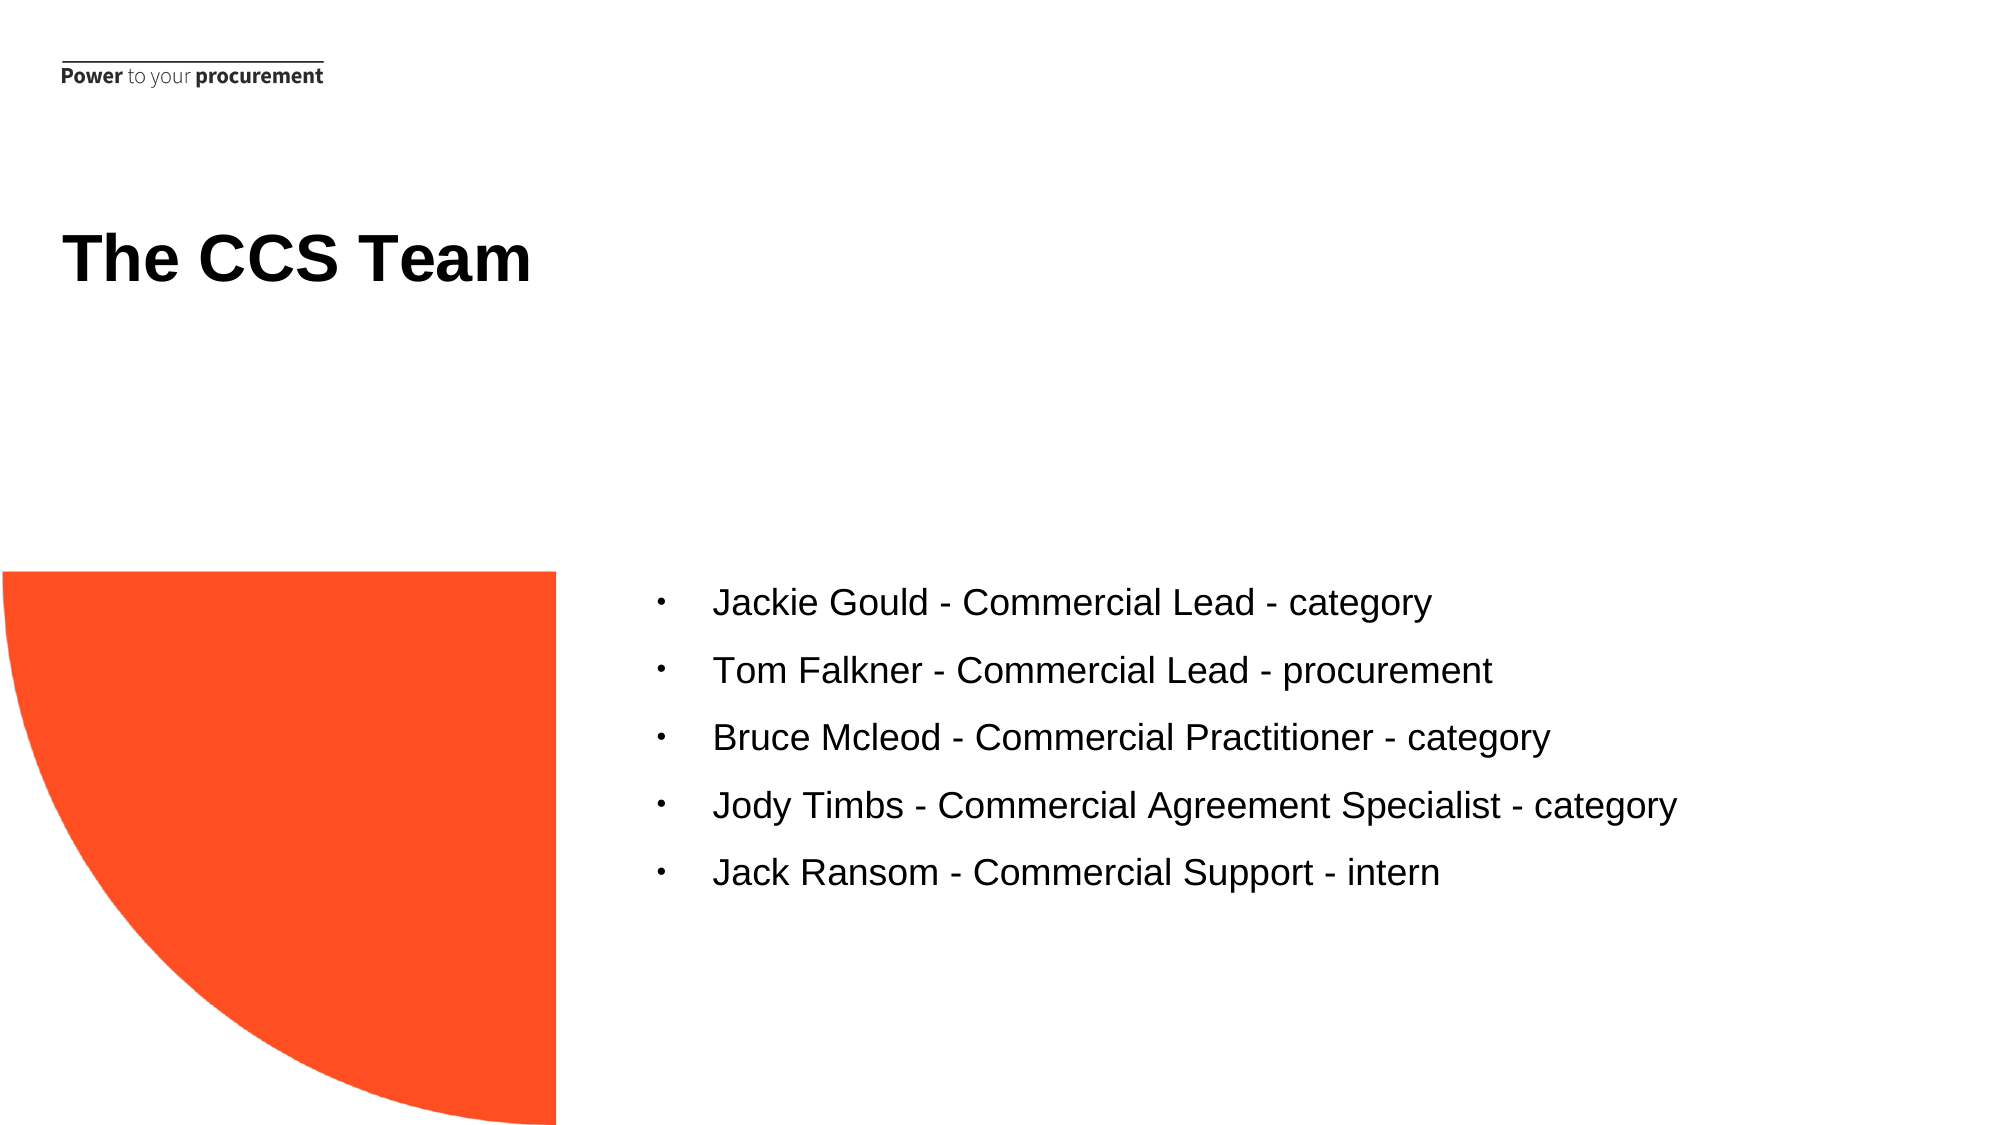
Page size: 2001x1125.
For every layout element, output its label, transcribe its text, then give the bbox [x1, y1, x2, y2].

title Jackie Gould - Commercial Lead - category Tom Falkner - Commercial Lead - procurement Bruce Mcleod - Commercial Practitioner - category Jody Timbs - Commercial Agreement Specialist - category Jack Ransom - Commercial Support - intern [618, 510, 1931, 1095]
title The CCS Team [62, 214, 1327, 354]
